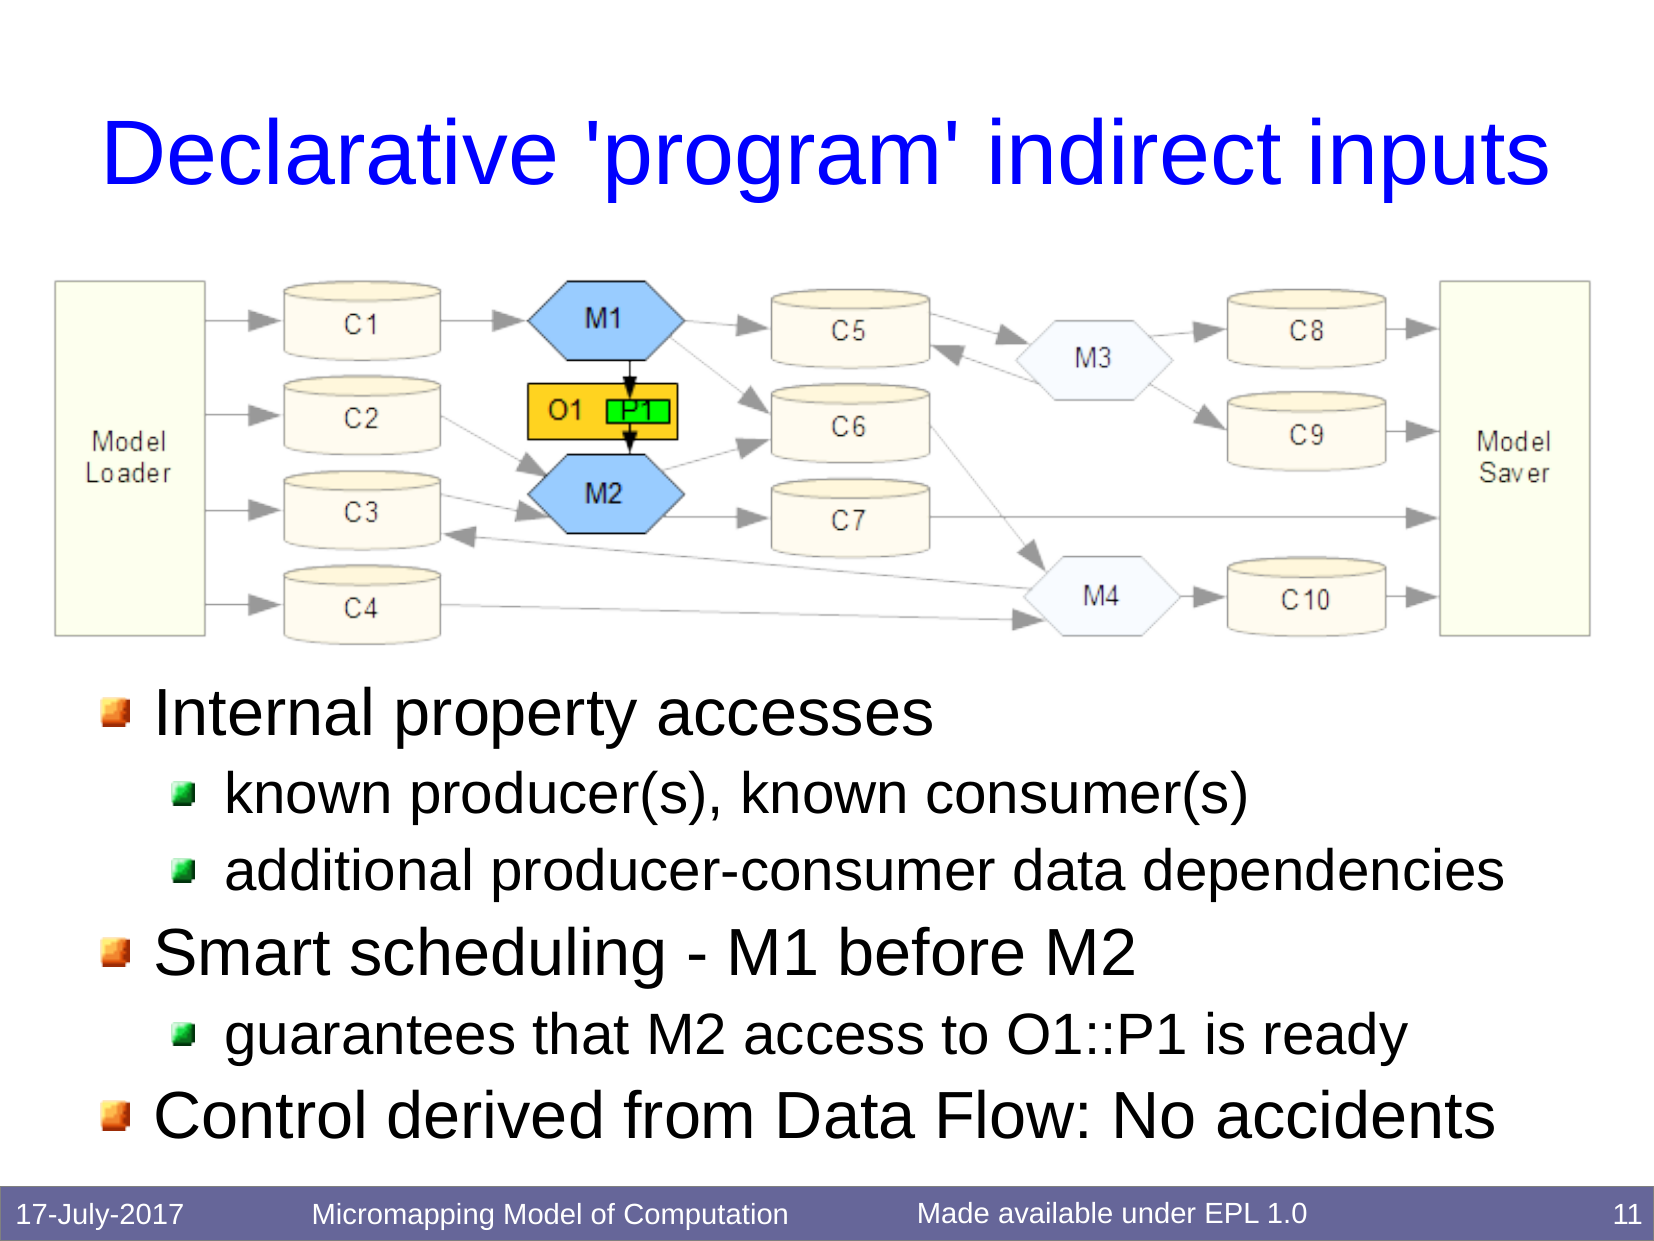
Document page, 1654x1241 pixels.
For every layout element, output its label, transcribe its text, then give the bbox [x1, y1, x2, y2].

list Internal property accesses known producer(s), known consumer(s) additional producer-consumer data dependencies Smart scheduling - M1 before M2 guarantees that M2 access to O1::P1 is ready Control derived from Data Flow: No accidents [82, 675, 1571, 1241]
title Declarative 'program' indirect inputs [24, 49, 1631, 257]
picture [15, 241, 1629, 675]
